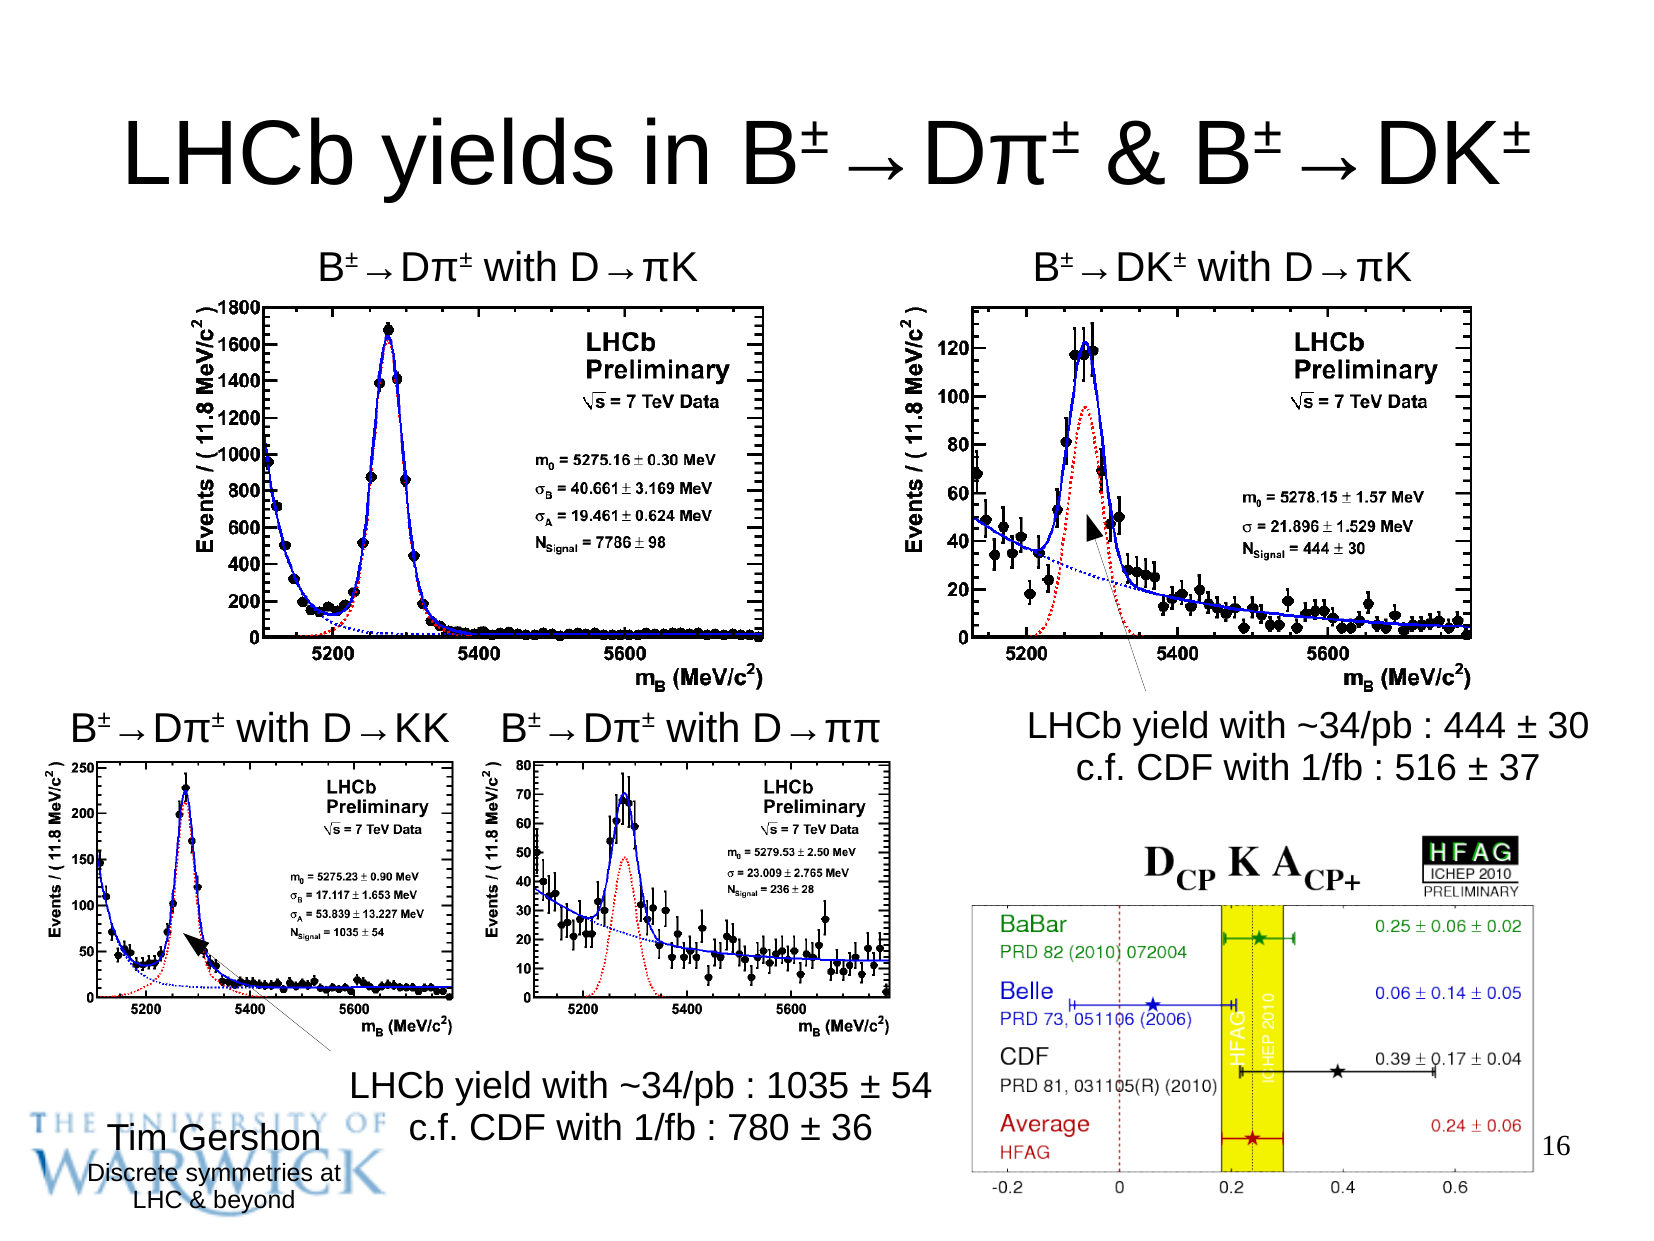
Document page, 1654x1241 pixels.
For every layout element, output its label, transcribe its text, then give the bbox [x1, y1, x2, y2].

text_box B±→Dπ± with D→KK [53, 696, 467, 760]
picture [35, 747, 911, 1045]
text_box B±→DK± with D→πK [1015, 236, 1430, 300]
text_box Tim Gershon Discrete symmetries at LHC & beyond [45, 1108, 383, 1222]
text_box LHCb yield with ~34/pb : 1035 ± 54 c.f. CDF with 1/fb : 780 ± 36 [301, 1057, 981, 1156]
picture [957, 787, 1548, 1231]
title LHCb yields in B±→Dπ± & B±→DK± [82, 49, 1571, 257]
text_box B±→Dπ± with D→πK [301, 236, 715, 300]
picture [886, 286, 1501, 704]
text_box B±→Dπ± with D→ππ [484, 696, 898, 760]
text_box LHCb yield with ~34/pb : 444 ± 30 c.f. CDF with 1/fb : 516 ± 37 [968, 696, 1648, 796]
picture [177, 286, 793, 704]
picture [19, 1106, 406, 1232]
